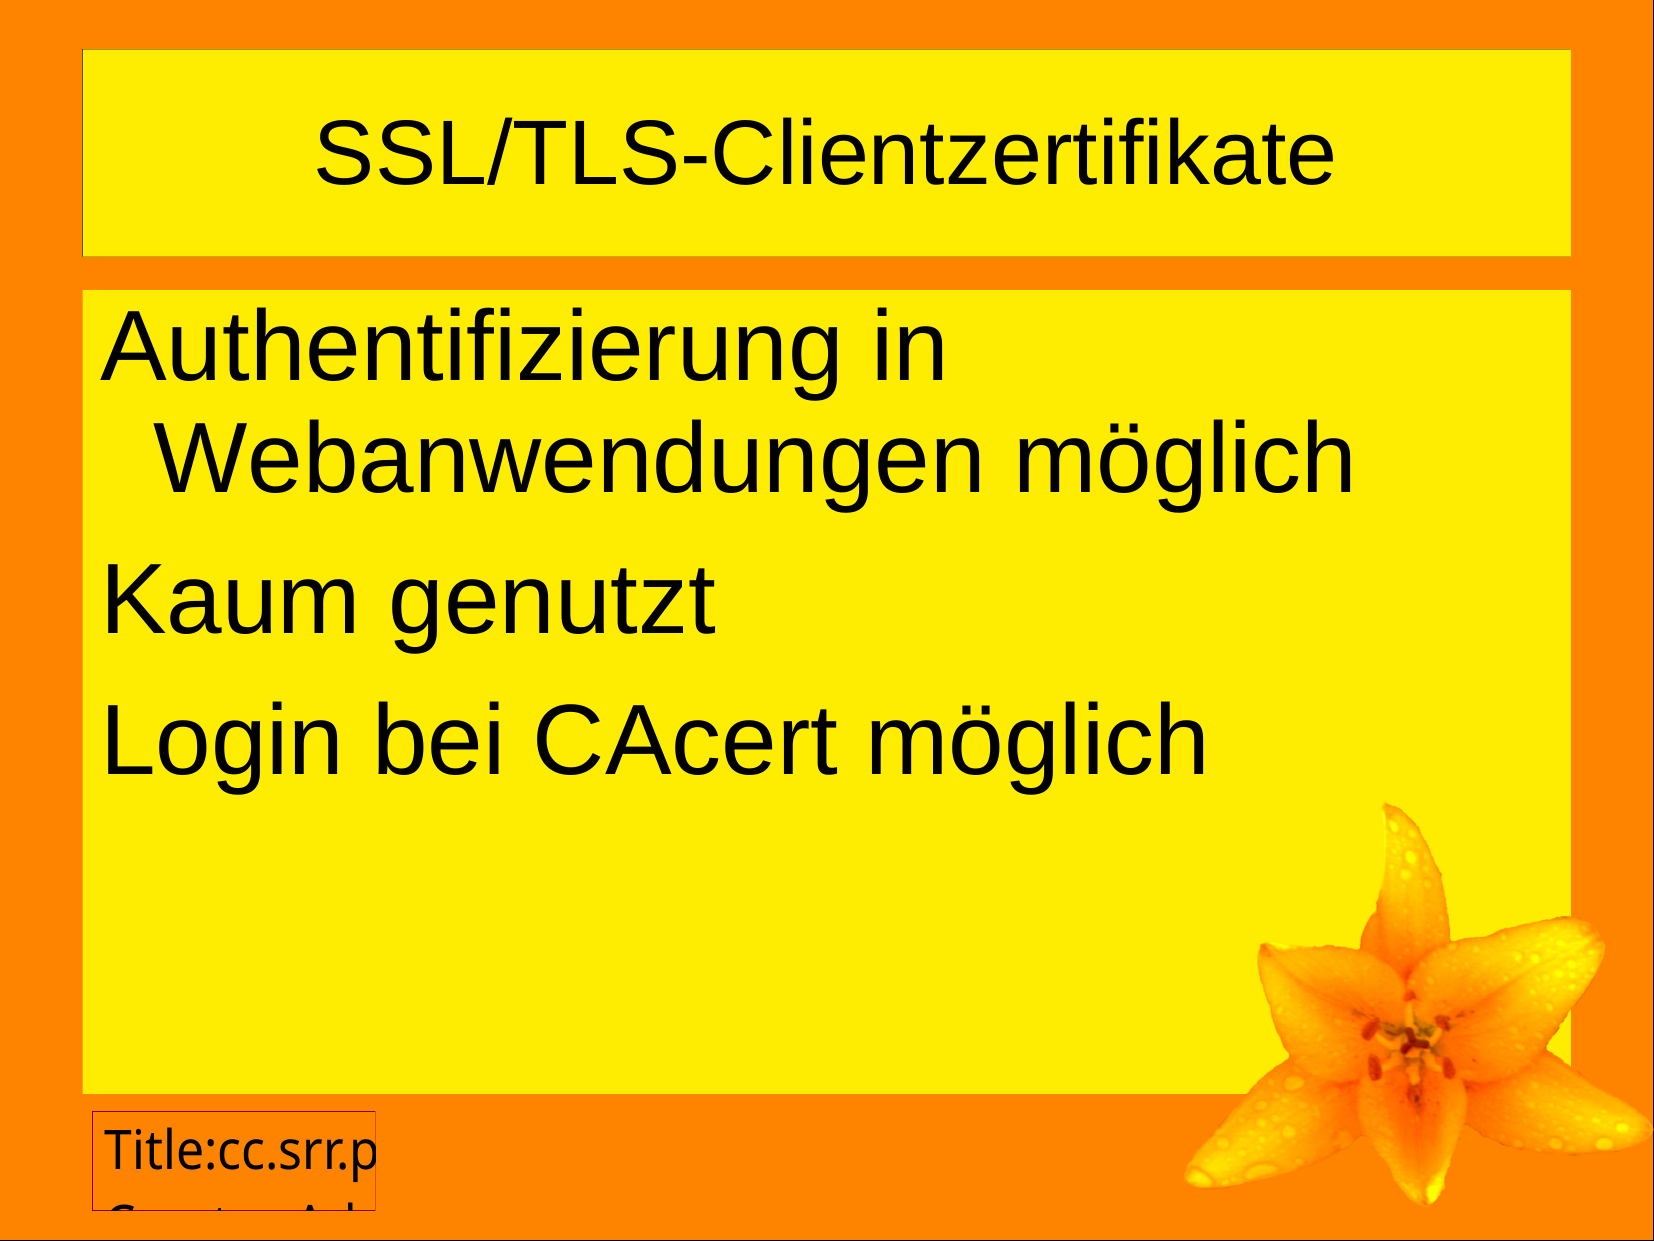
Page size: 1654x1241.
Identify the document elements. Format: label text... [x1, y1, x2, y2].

list Authentifizierung in Webanwendungen möglich Kaum genutzt Login bei CAcert möglich [82, 290, 1571, 1094]
picture [1181, 767, 1654, 1241]
title SSL/TLS-Clientzertifikate [82, 49, 1571, 257]
picture [88, 1108, 376, 1211]
text_box [0, 0, 1654, 1241]
